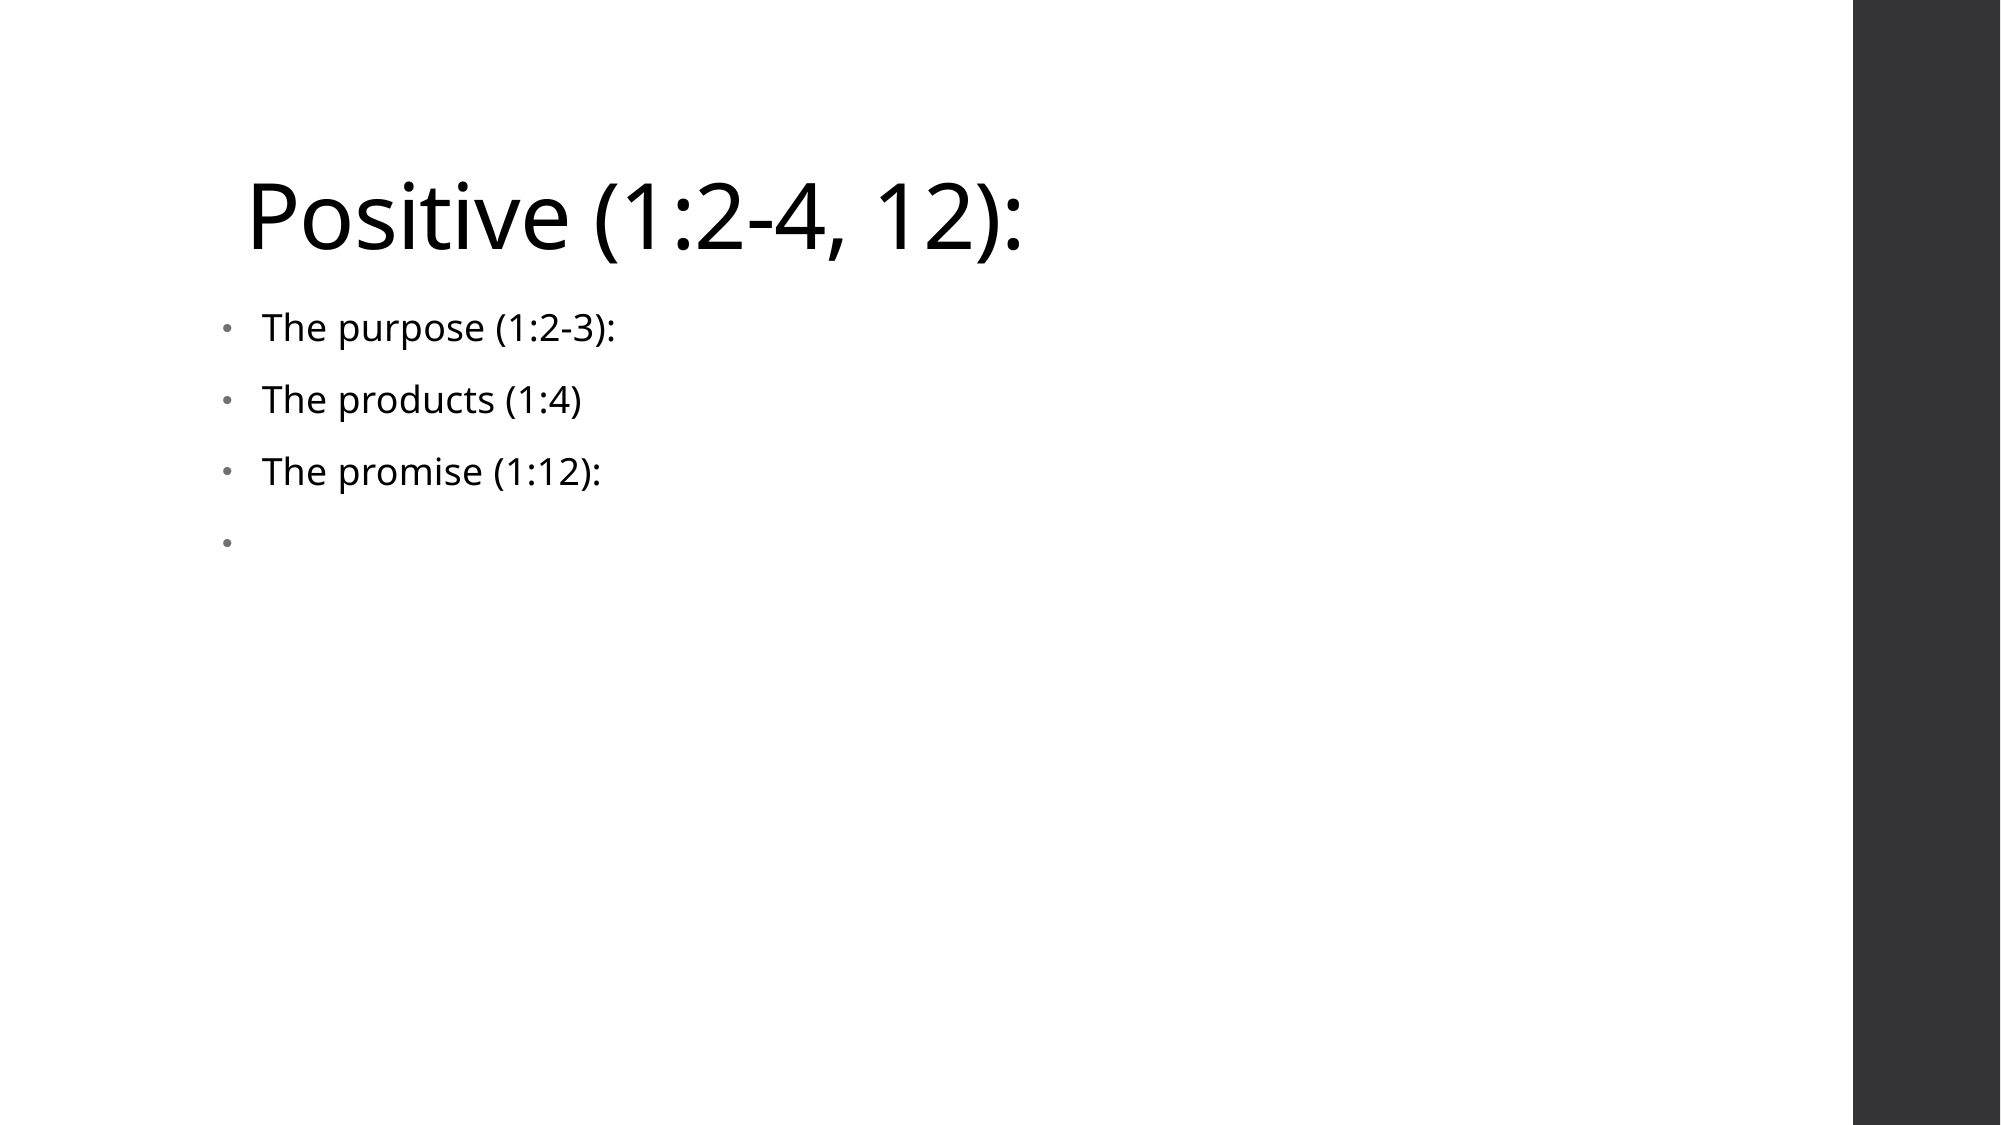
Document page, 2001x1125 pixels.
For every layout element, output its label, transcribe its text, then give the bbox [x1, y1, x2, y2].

title Positive (1:2-4, 12): [206, 60, 1797, 278]
list The purpose (1:2-3): The products (1:4) The promise (1:12): [206, 299, 1617, 1014]
